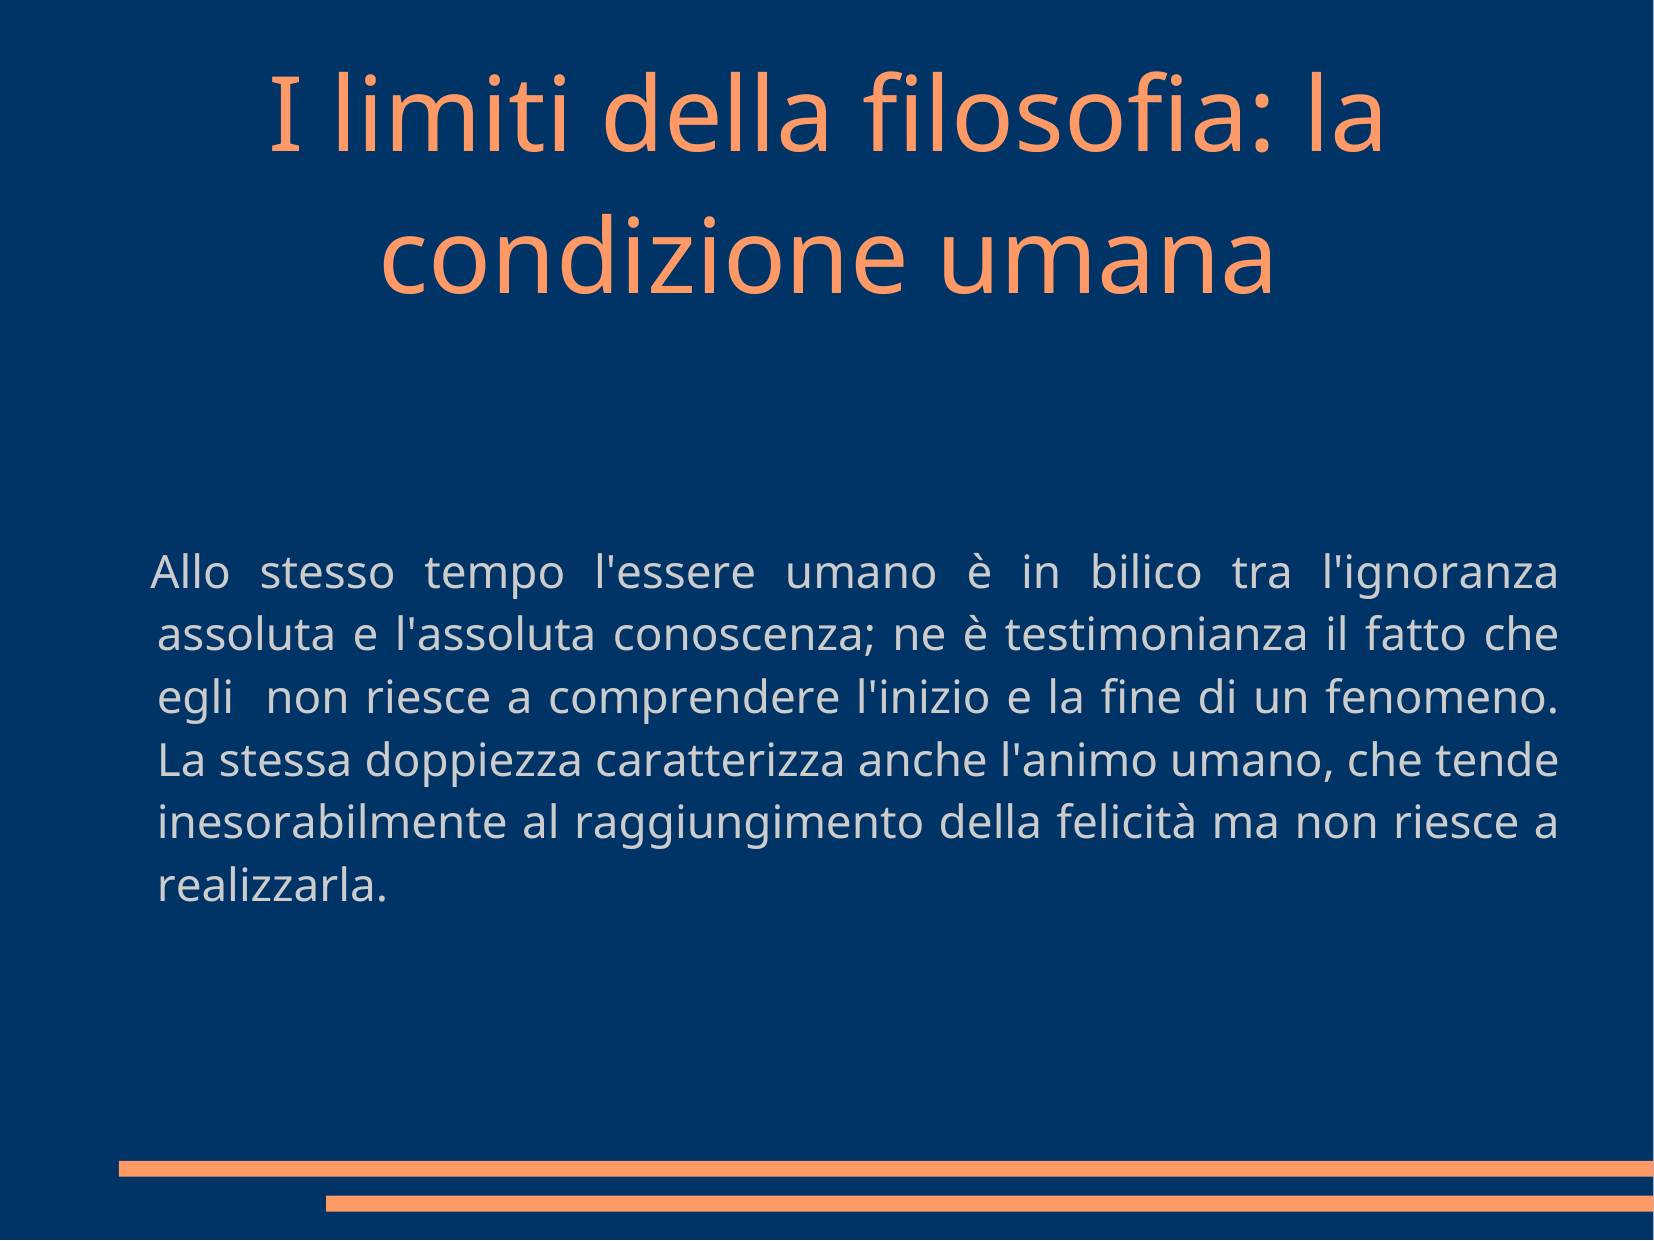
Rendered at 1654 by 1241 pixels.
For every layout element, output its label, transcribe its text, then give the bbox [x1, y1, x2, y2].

subtitle Allo stesso tempo l'essere umano è in bilico tra l'ignoranza assoluta e l'assoluta conoscenza; ne è testimonianza il fatto che egli non riesce a comprendere l'inizio e la fine di un fenomeno. La stessa doppiezza caratterizza anche l'animo umano, che tende inesorabilmente al raggiungimento della felicità ma non riesce a realizzarla. [121, 329, 1561, 1125]
title I limiti della filosofia: la condizione umana [123, 16, 1536, 329]
